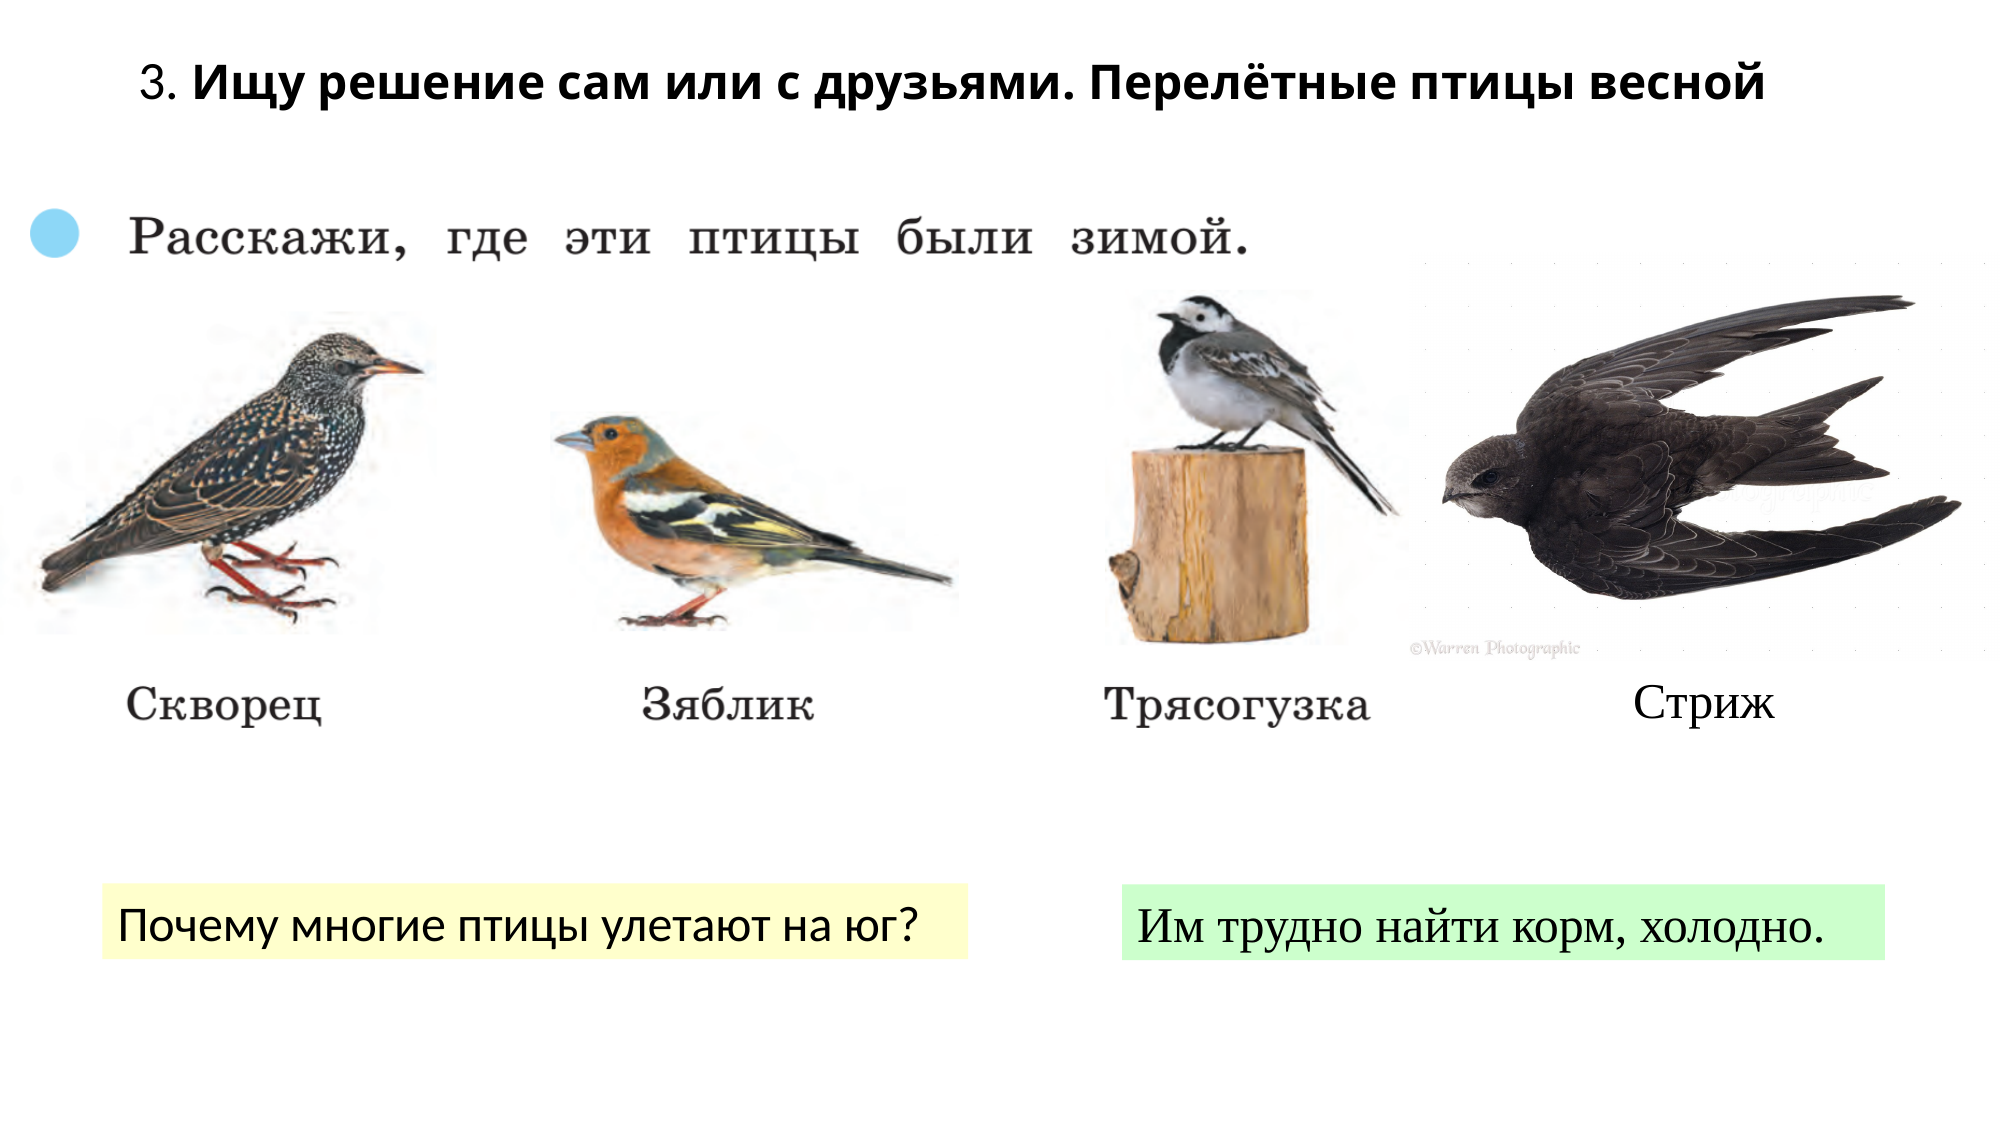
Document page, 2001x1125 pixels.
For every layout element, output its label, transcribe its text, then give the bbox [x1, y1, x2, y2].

title 3. Ищу решение сам или с друзьями. Перелётные птицы весной [123, 38, 1849, 125]
picture [0, 176, 2000, 757]
text_box Им трудно найти корм, холодно. [1122, 884, 1885, 961]
text_box Стриж [1618, 661, 1792, 737]
text_box Почему многие птицы улетают на юг? [102, 883, 969, 960]
